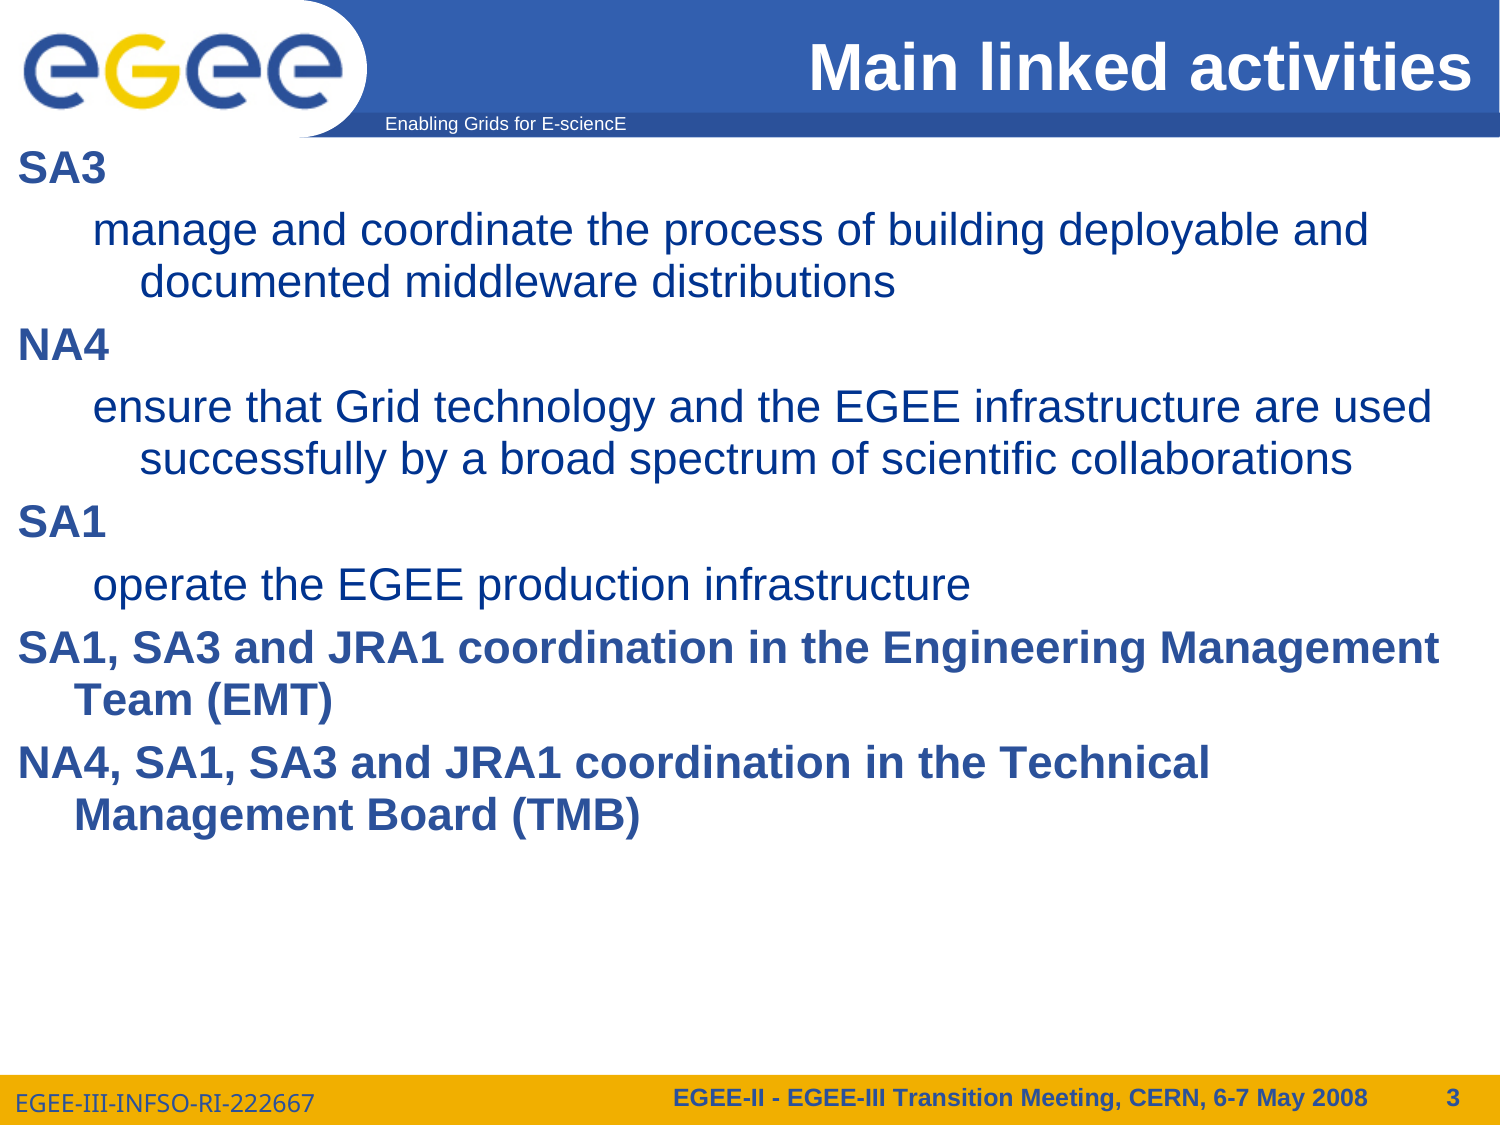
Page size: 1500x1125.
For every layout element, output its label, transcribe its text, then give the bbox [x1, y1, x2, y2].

list SA3 manage and coordinate the process of building deployable and documented middleware distributions NA4 ensure that Grid technology and the EGEE infrastructure are used successfully by a broad spectrum of scientific collaborations SA1 operate the EGEE production infrastructure SA1, SA3 and JRA1 coordination in the Engineering Management Team (EMT) NA4, SA1, SA3 and JRA1 coordination in the Technical Management Board (TMB) [17, 142, 1484, 1019]
picture [18, 30, 349, 112]
title Main linked activities [369, 0, 1475, 142]
